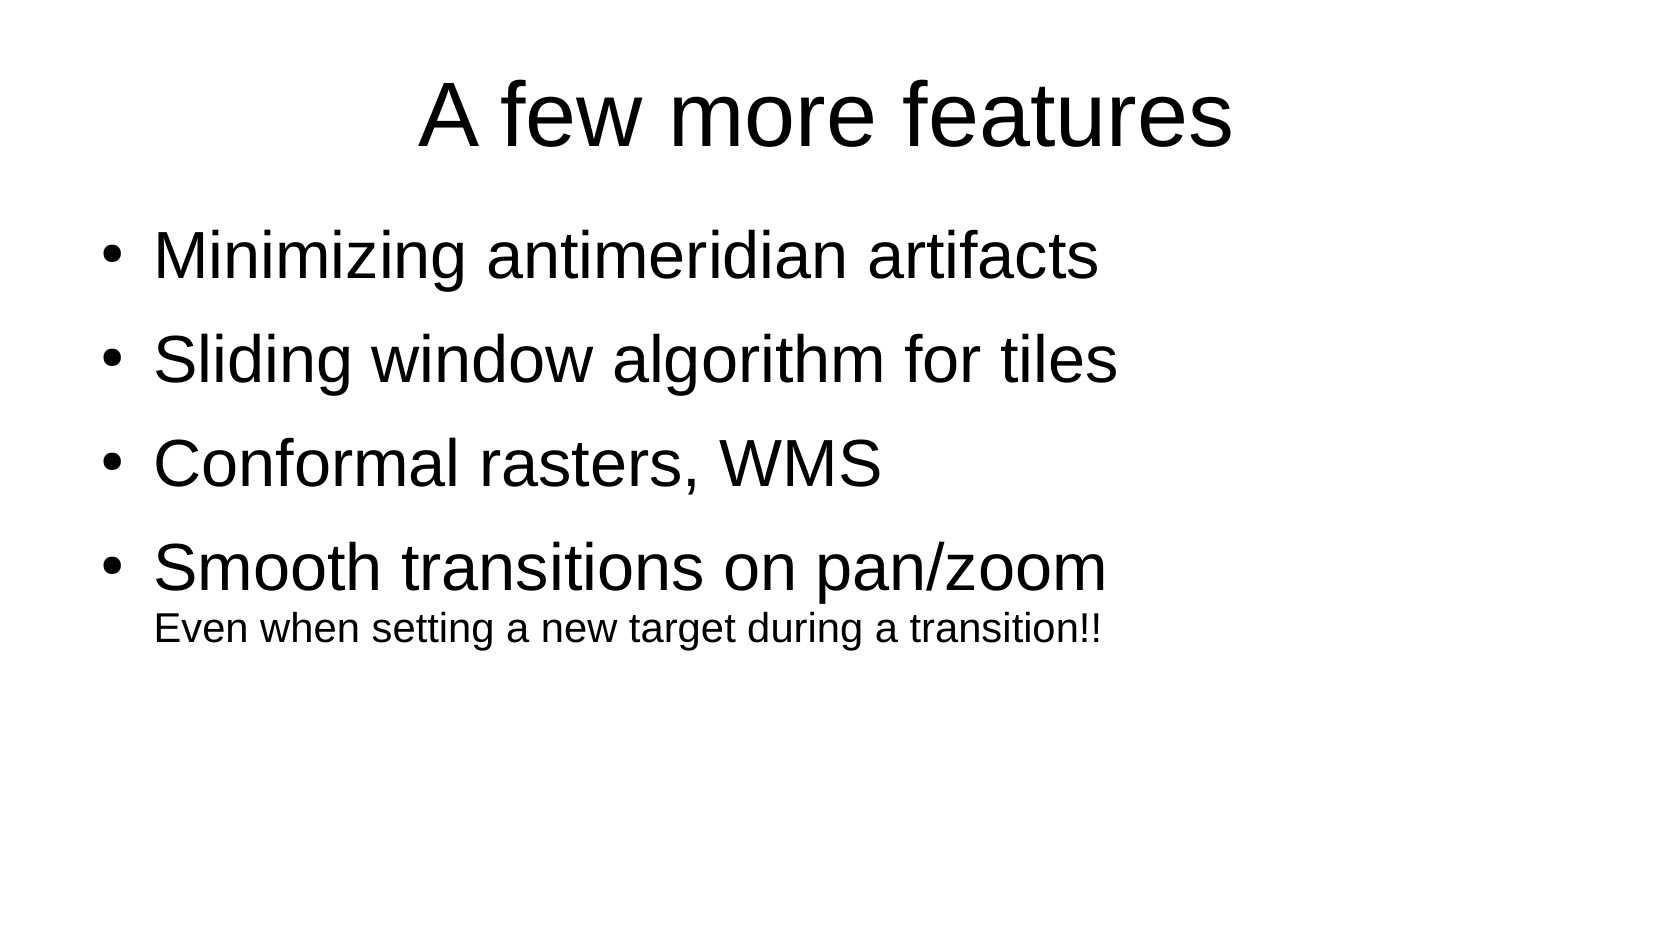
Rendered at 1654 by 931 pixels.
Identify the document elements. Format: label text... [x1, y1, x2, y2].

title A few more features [82, 37, 1571, 193]
list Minimizing antimeridian artifacts Sliding window algorithm for tiles Conformal rasters, WMS Smooth transitions on pan/zoom Even when setting a new target during a transition!! [82, 217, 1571, 758]
